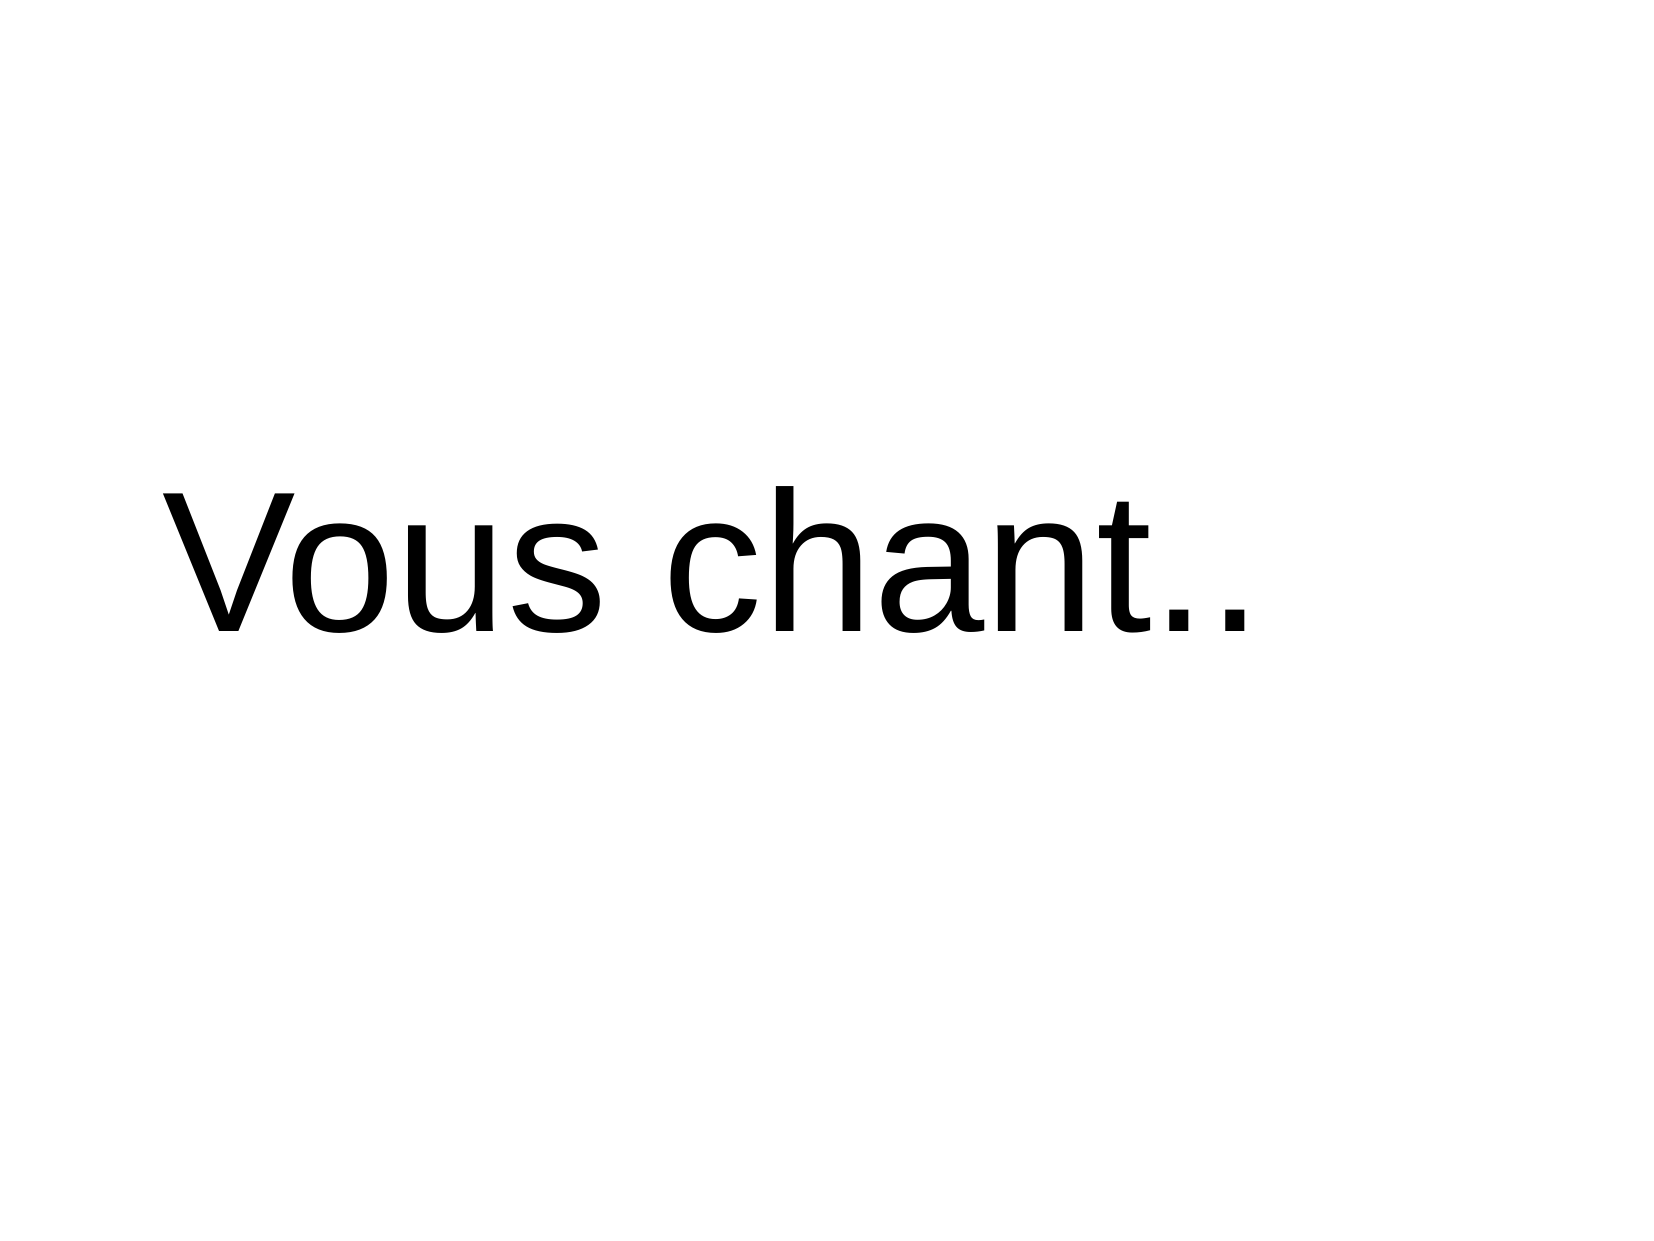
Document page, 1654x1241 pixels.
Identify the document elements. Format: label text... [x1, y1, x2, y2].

text_box Vous chant.. [147, 442, 1418, 682]
